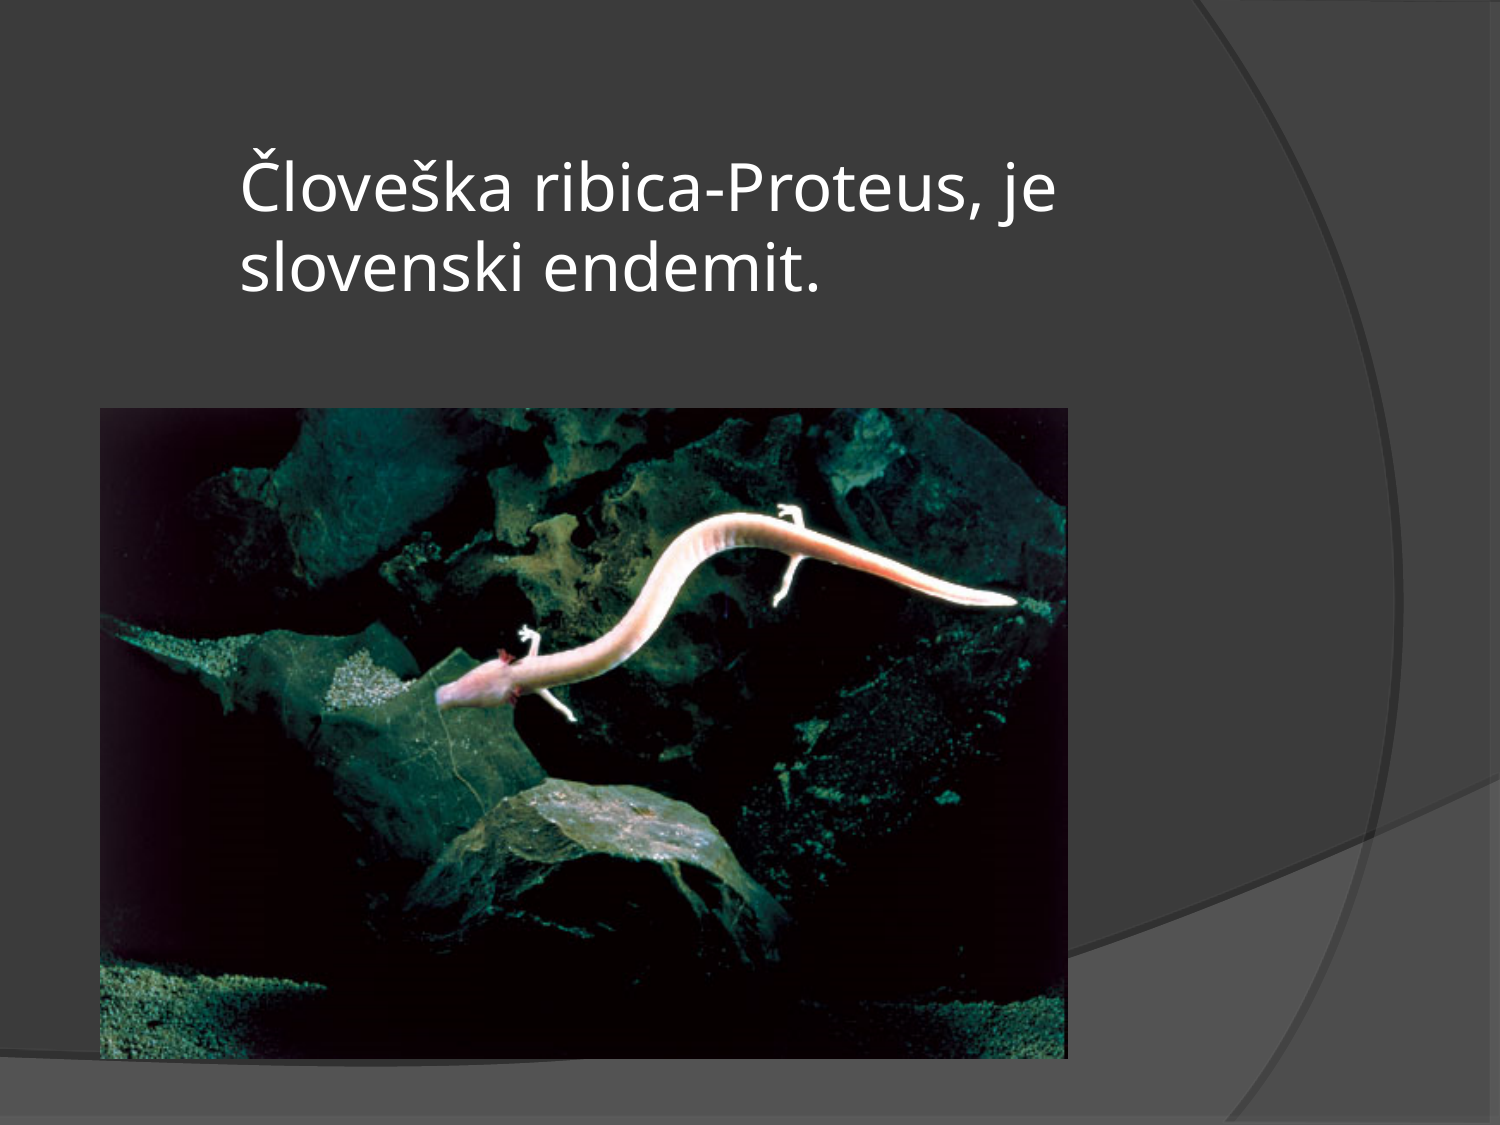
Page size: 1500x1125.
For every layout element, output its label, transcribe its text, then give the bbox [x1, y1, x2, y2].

picture [100, 408, 1068, 1059]
text_box Človeška ribica-Proteus, je slovenski endemit. [225, 137, 1253, 313]
